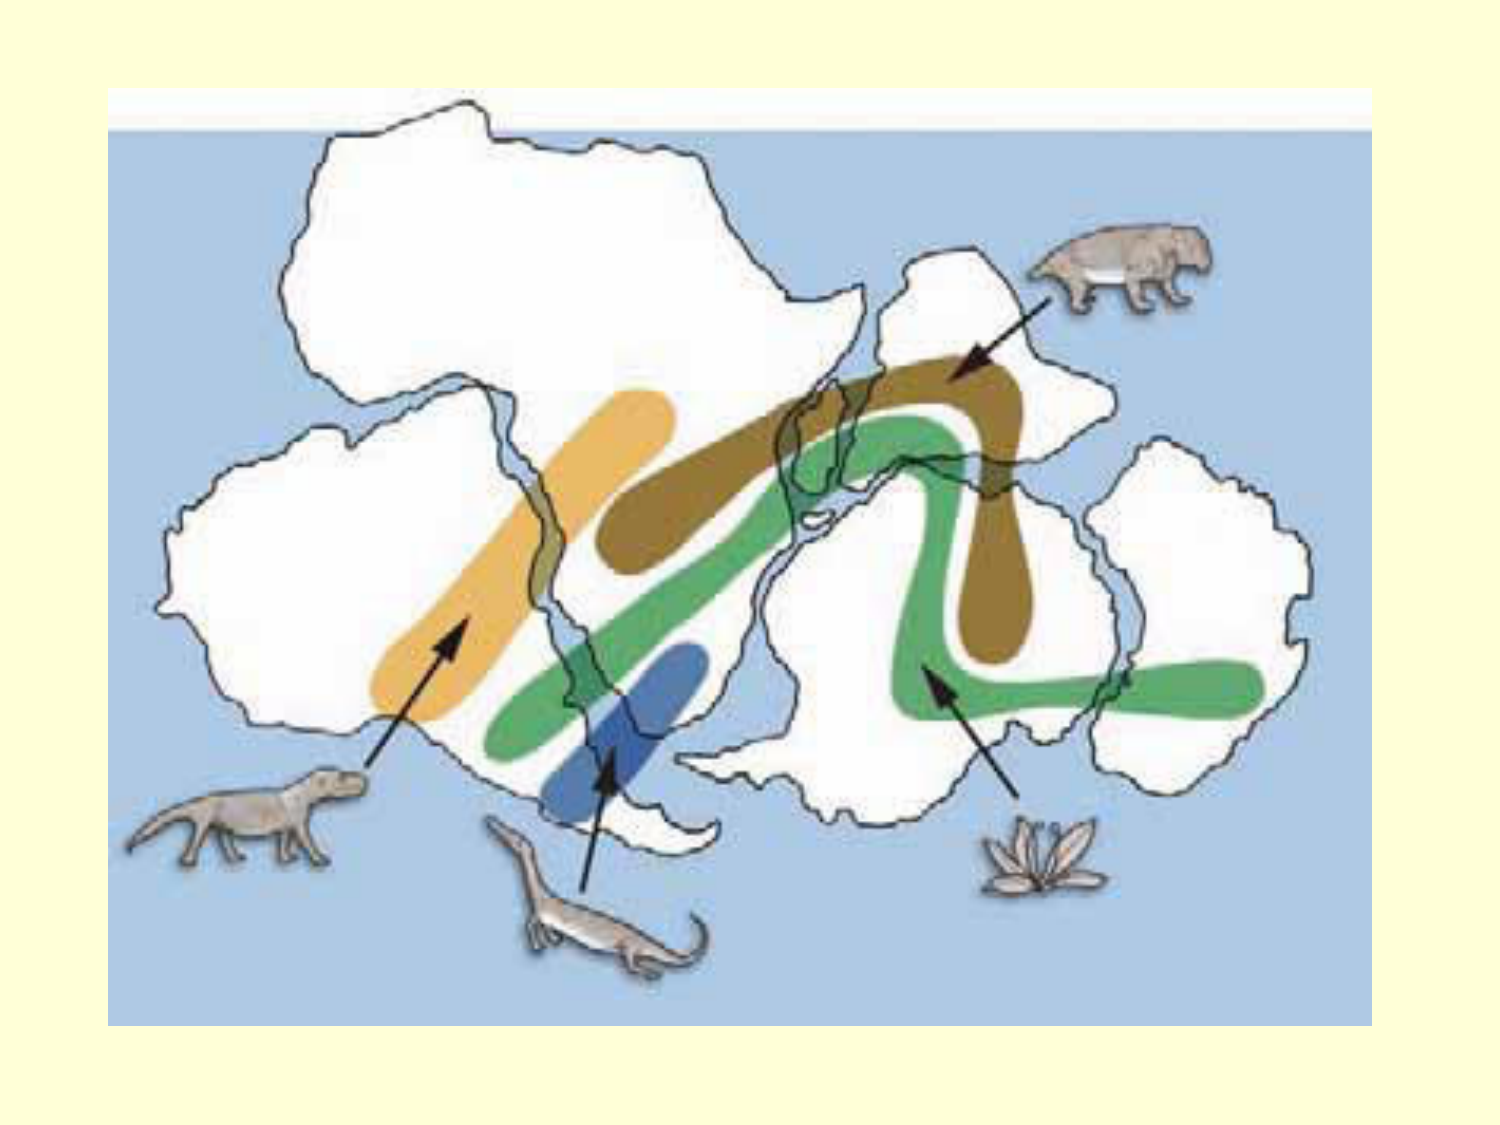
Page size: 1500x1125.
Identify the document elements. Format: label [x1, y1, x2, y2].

picture [108, 88, 1372, 1026]
